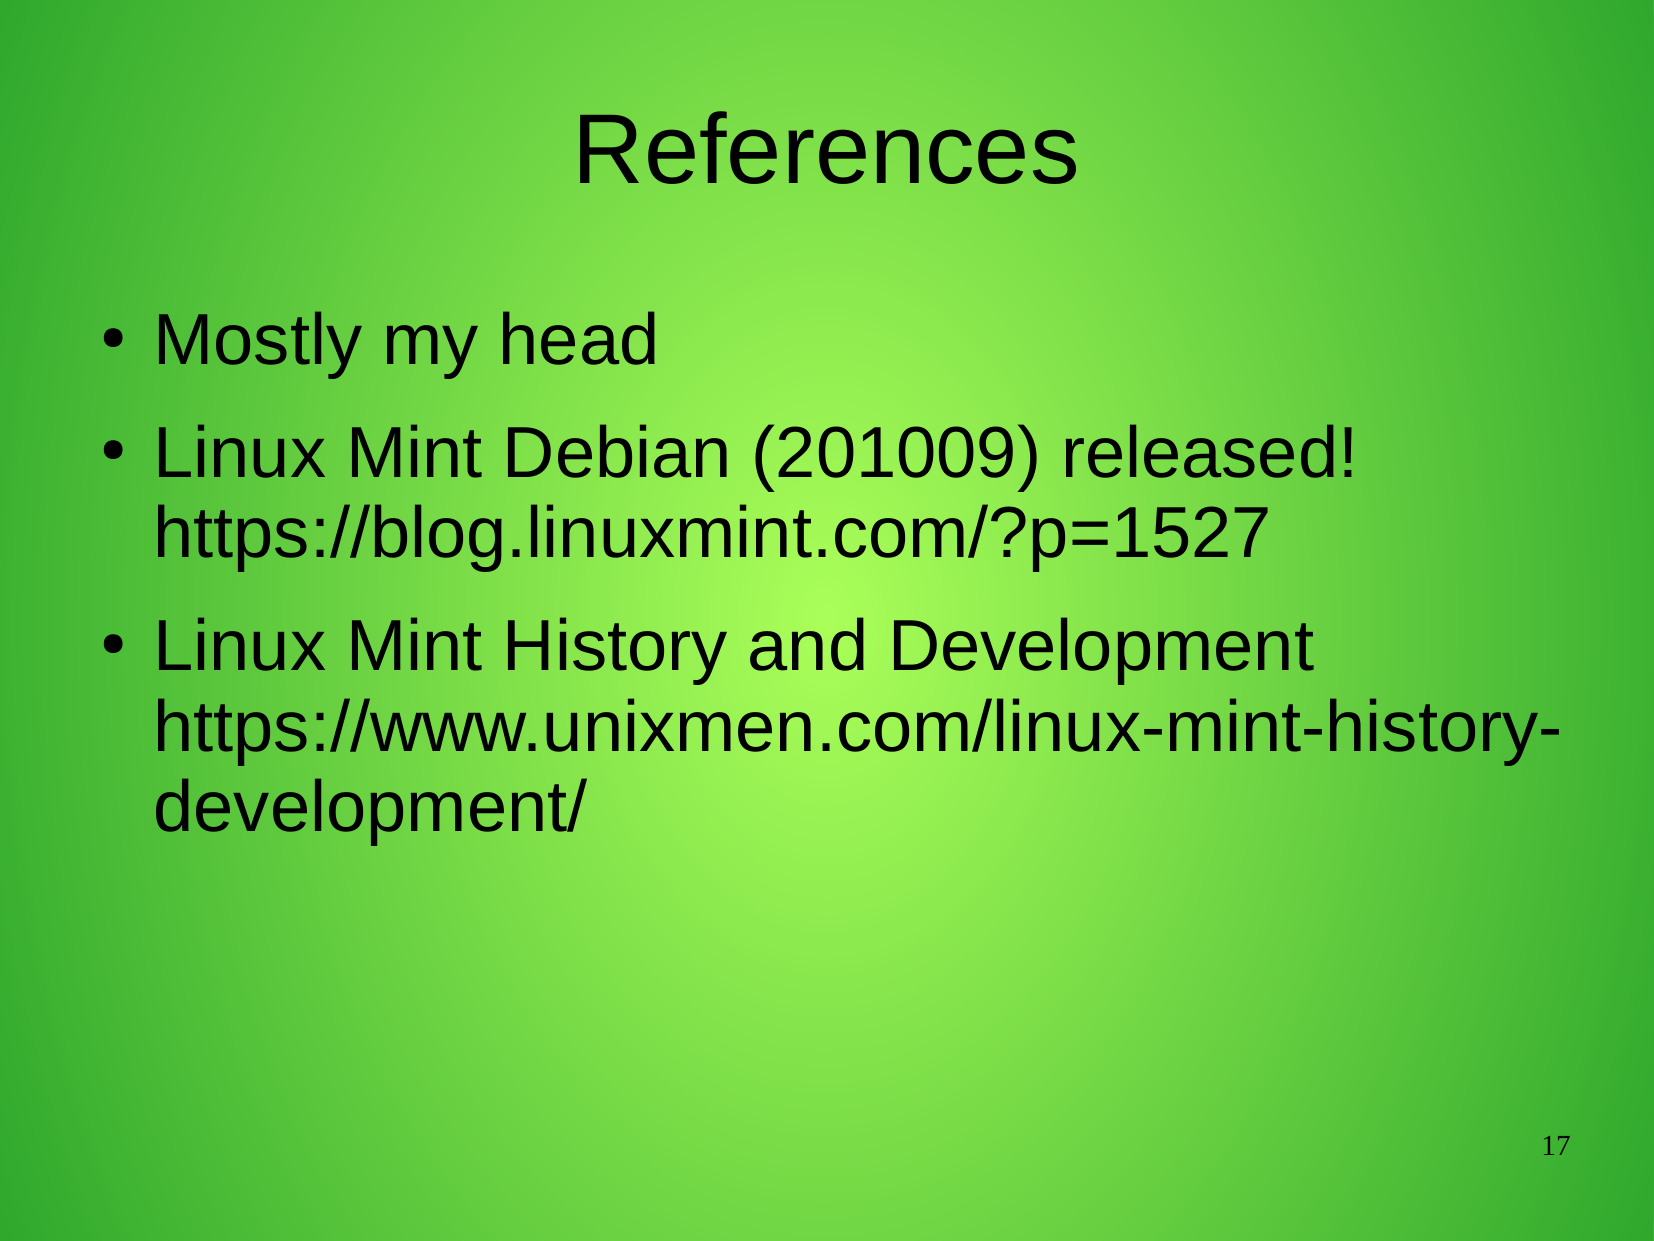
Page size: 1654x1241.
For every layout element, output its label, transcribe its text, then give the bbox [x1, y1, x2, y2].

text_box [82, 299, 1571, 1019]
title References [82, 47, 1571, 252]
